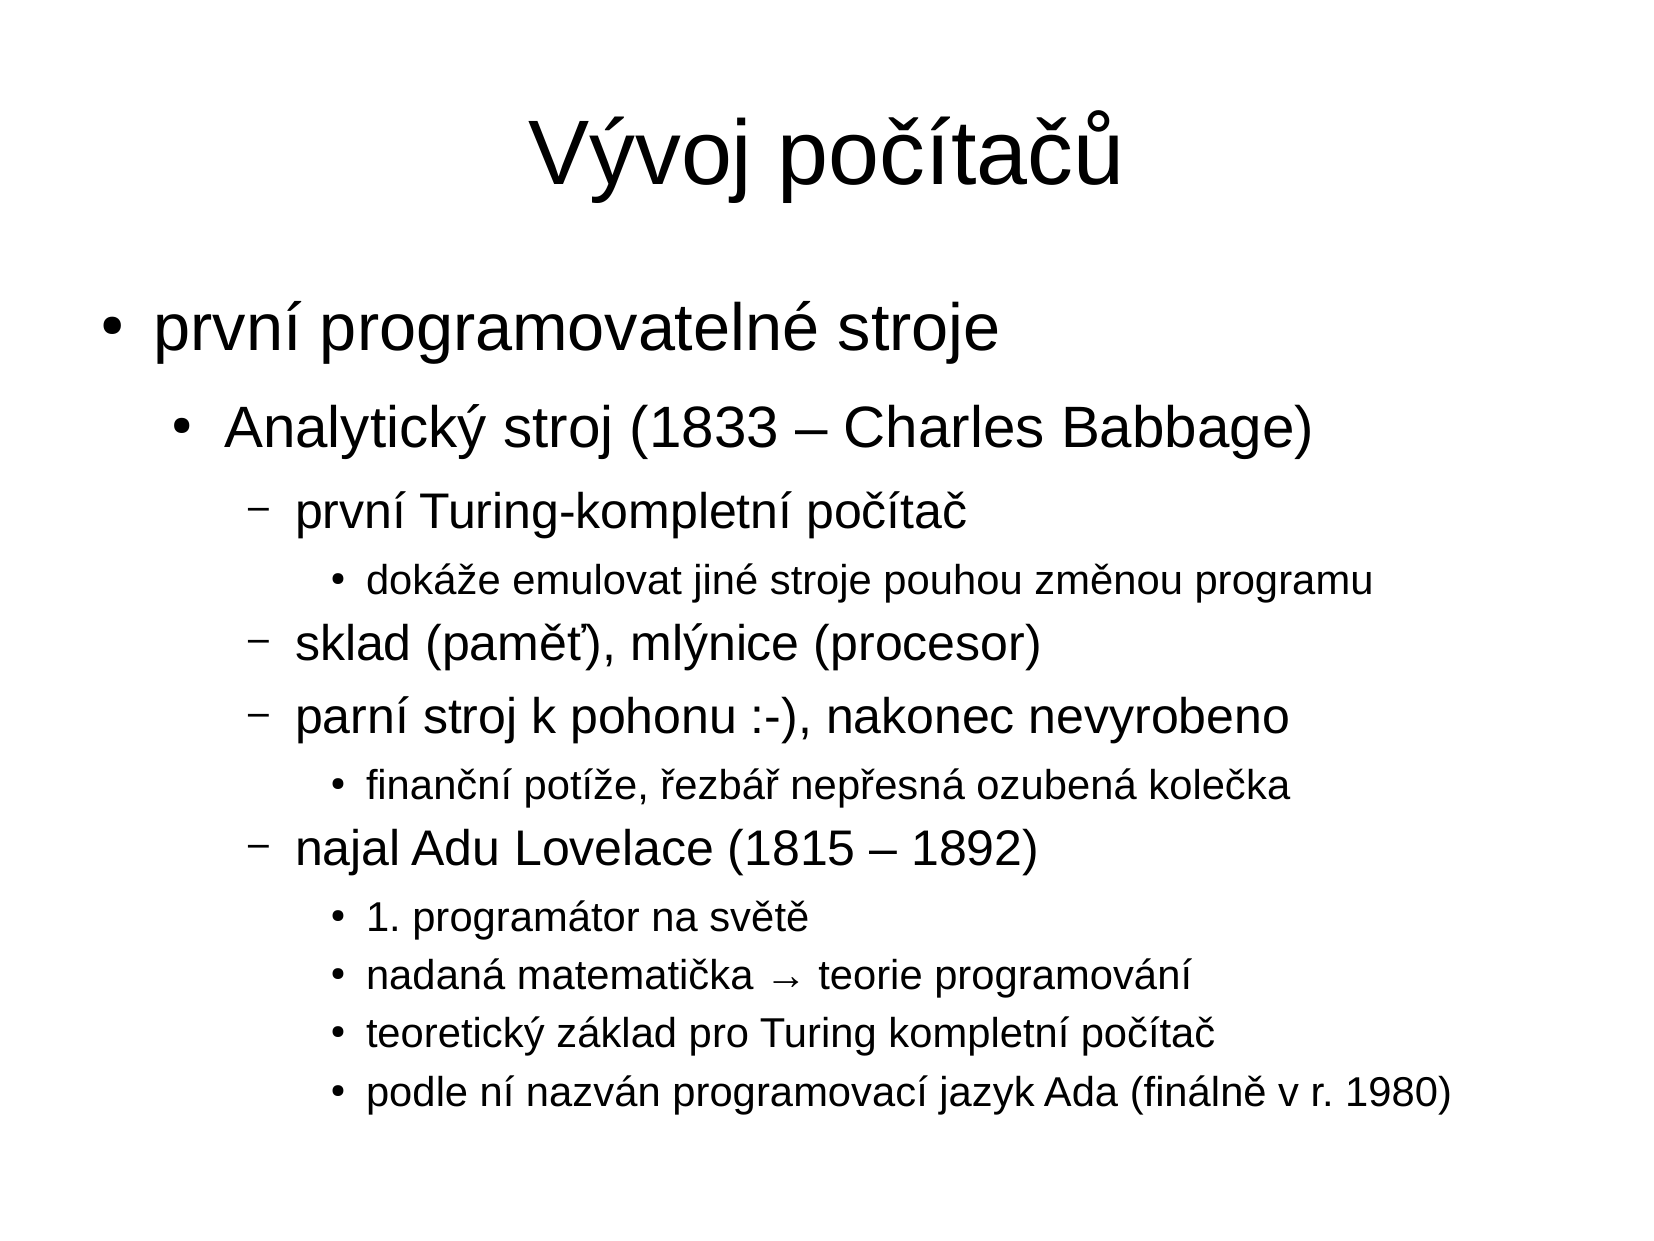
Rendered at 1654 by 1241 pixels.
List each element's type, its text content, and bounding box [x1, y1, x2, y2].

list první programovatelné stroje Analytický stroj (1833 – Charles Babbage) první Turing-kompletní počítač dokáže emulovat jiné stroje pouhou změnou programu sklad (paměť), mlýnice (procesor) parní stroj k pohonu :-), nakonec nevyrobeno finanční potíže, řezbář nepřesná ozubená kolečka najal Adu Lovelace (1815 – 1892) 1. programátor na světě nadaná matematička → teorie programování teoretický základ pro Turing kompletní počítač podle ní nazván programovací jazyk Ada (finálně v r. 1980) [82, 290, 1571, 1115]
title Vývoj počítačů [82, 49, 1571, 257]
